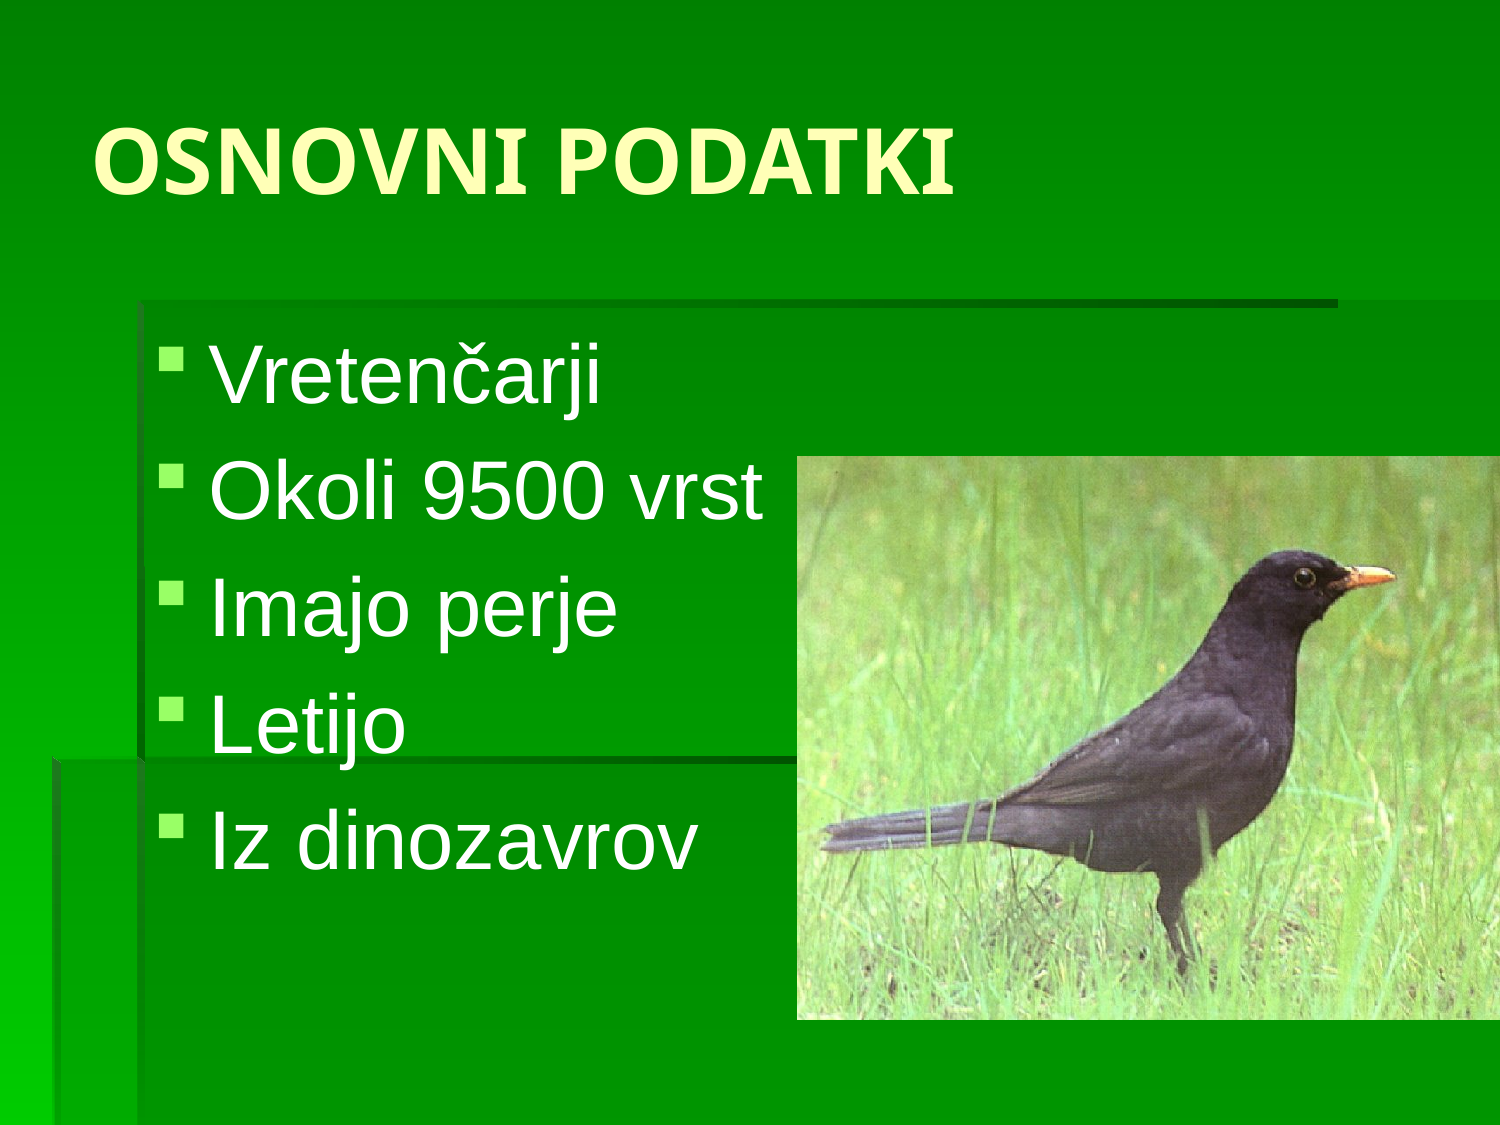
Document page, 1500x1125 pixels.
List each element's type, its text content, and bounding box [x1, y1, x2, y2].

list Vretenčarji Okoli 9500 vrst Imajo perje Letijo Iz dinozavrov [137, 312, 1451, 1000]
picture [797, 456, 1500, 1021]
title OSNOVNI PODATKI [75, 40, 1451, 275]
